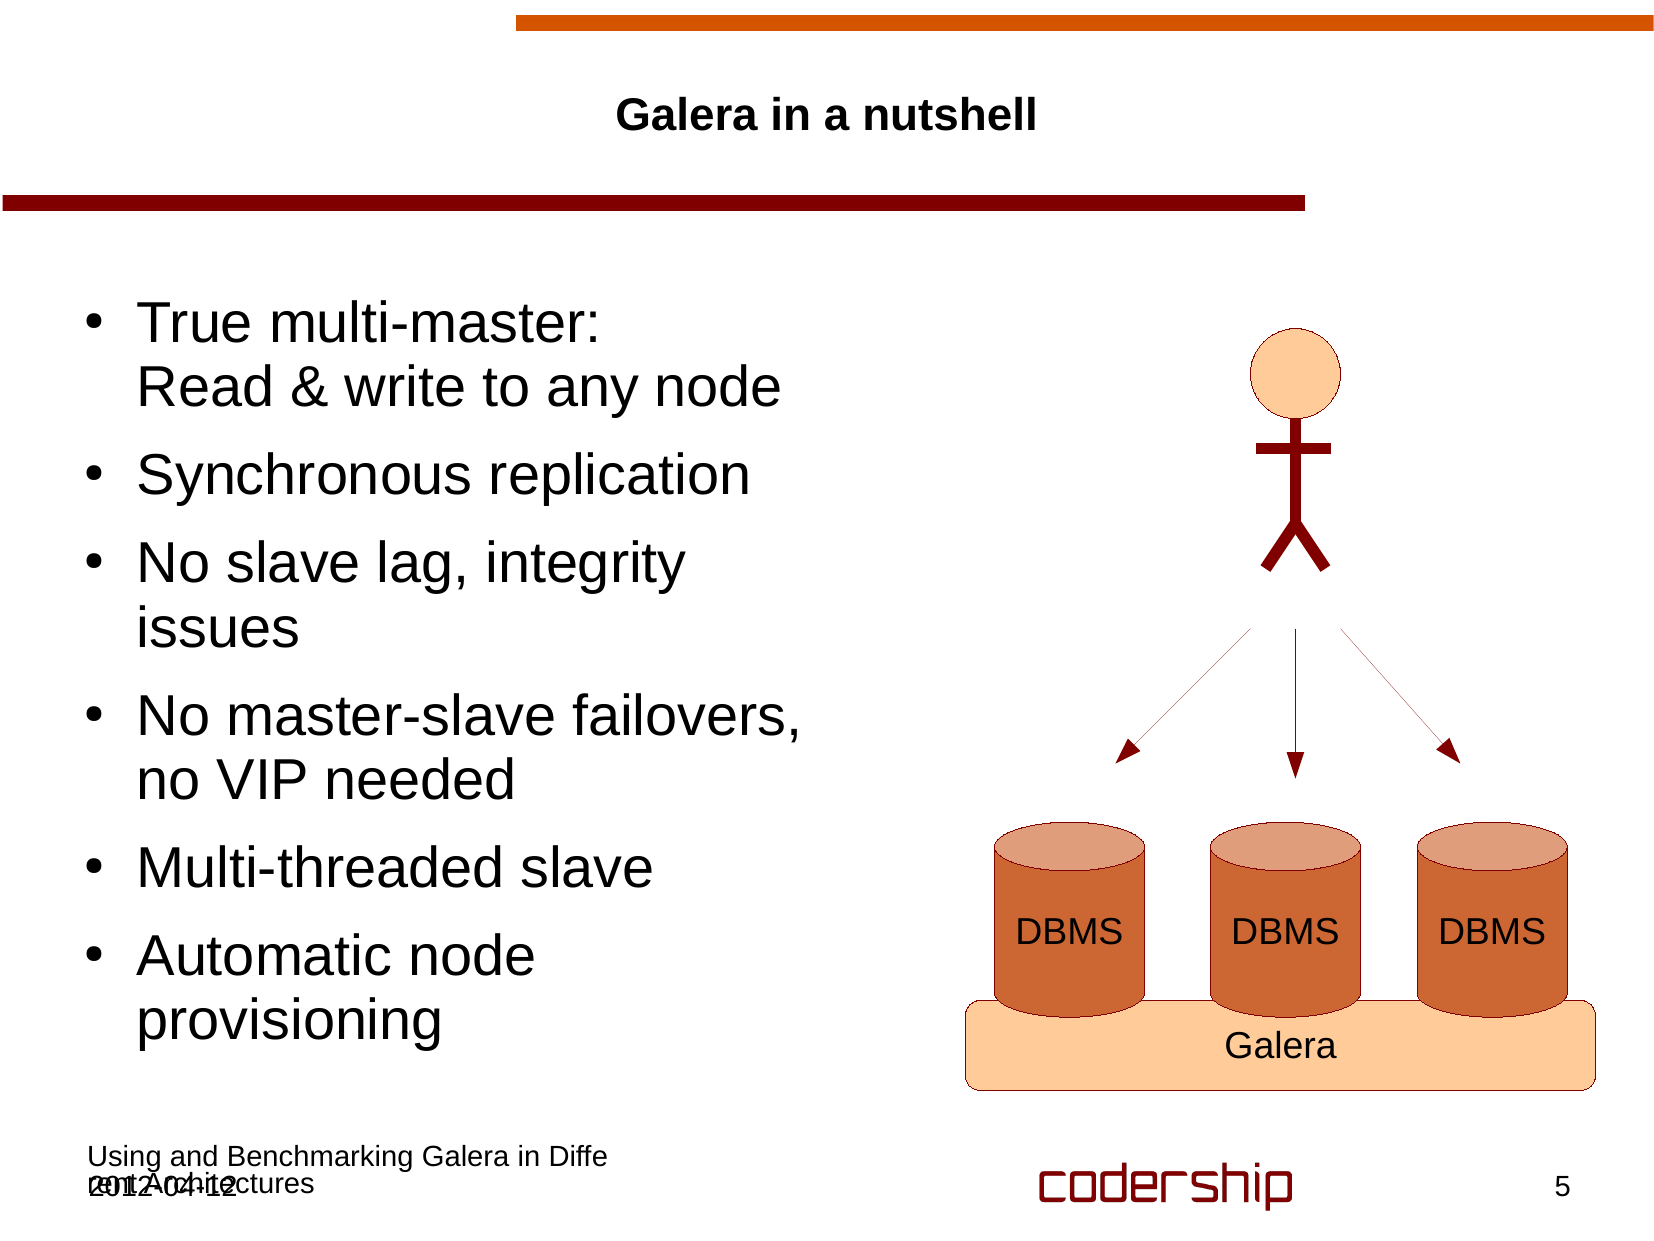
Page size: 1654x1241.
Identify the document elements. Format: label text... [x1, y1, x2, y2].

text_box DBMS [1210, 850, 1361, 1018]
text_box DBMS [994, 850, 1145, 1018]
text_box DBMS [1417, 849, 1568, 1018]
text_box Galera [965, 1000, 1596, 1091]
picture [2, 195, 1305, 211]
list True multi-master: Read & write to any node Synchronous replication No slave lag, integrity issues No master-slave failovers, no VIP needed Multi-threaded slave Automatic node provisioning [82, 290, 809, 1109]
picture [1035, 1158, 1296, 1215]
title Galera in a nutshell [82, 49, 1571, 181]
picture [516, 15, 1654, 31]
text_box [1250, 328, 1341, 419]
